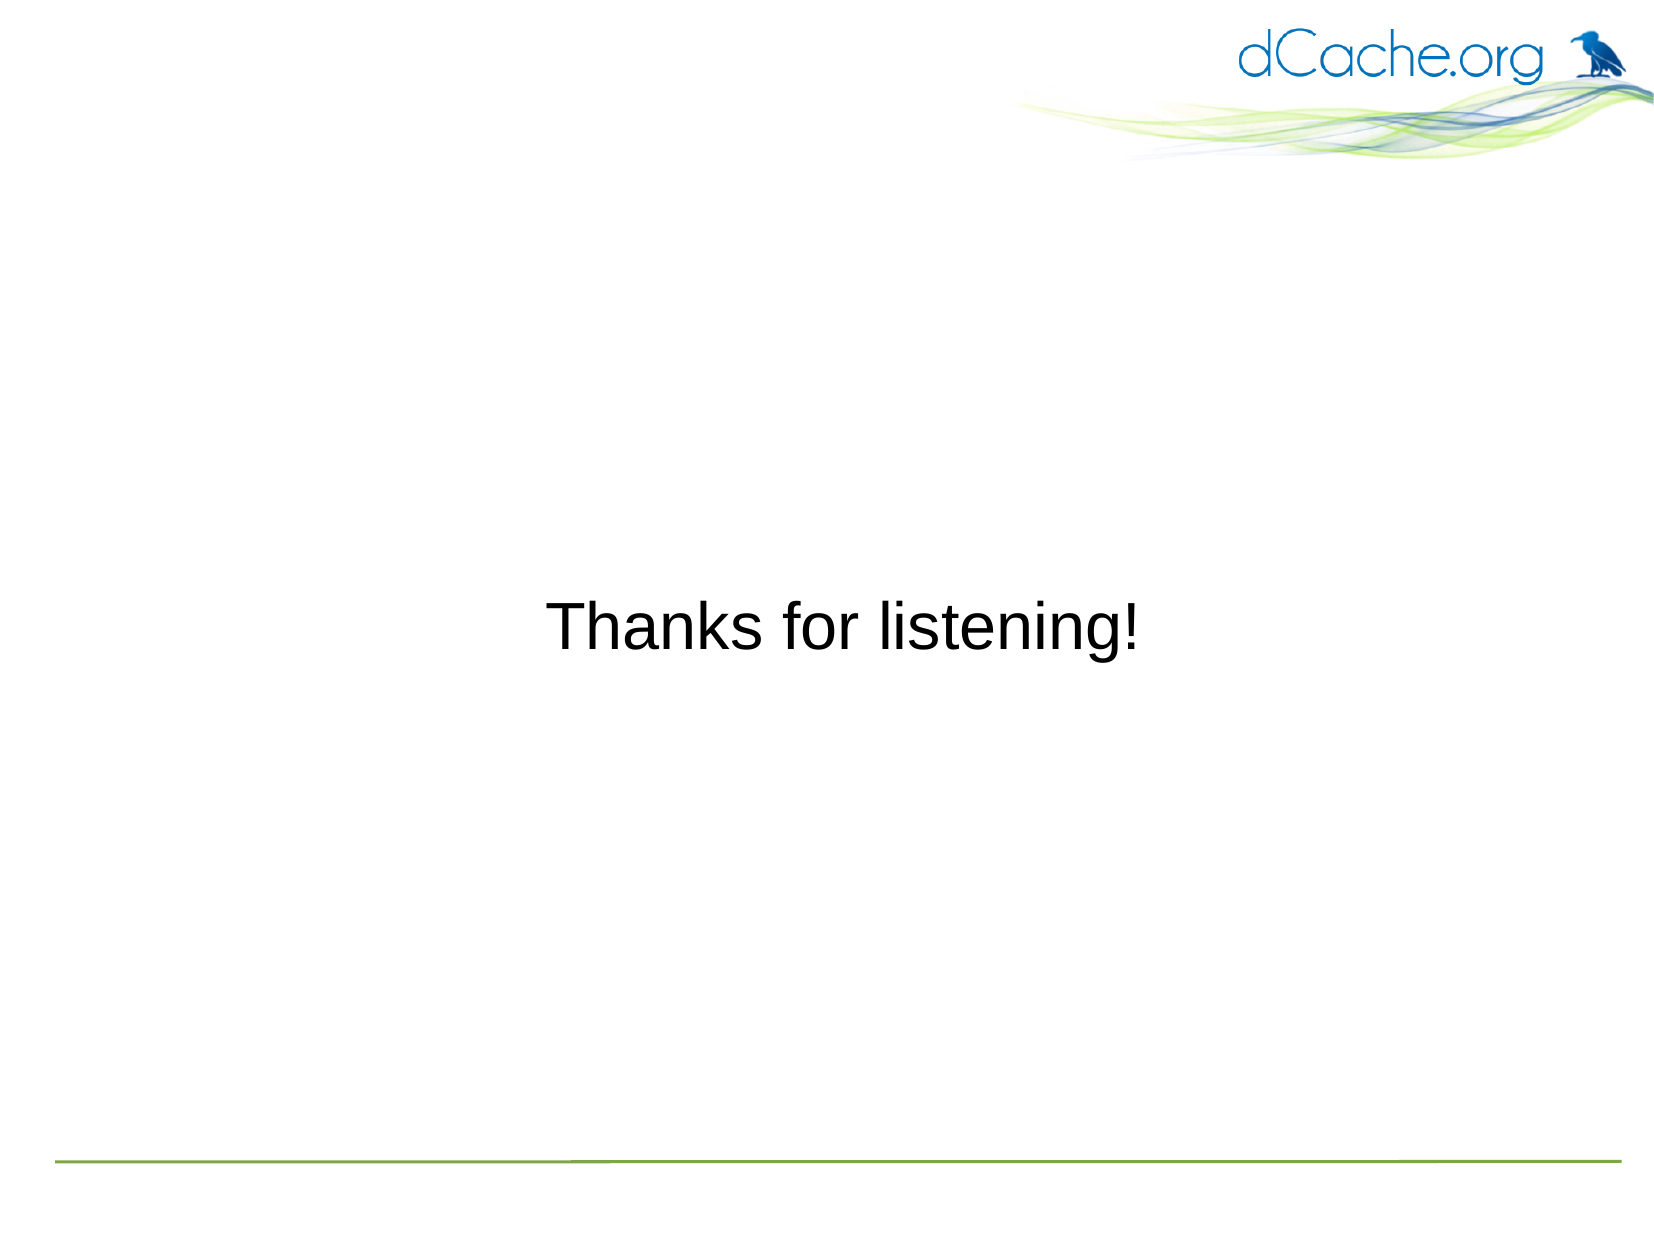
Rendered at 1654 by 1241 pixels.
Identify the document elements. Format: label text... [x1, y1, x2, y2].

picture [956, 16, 1654, 169]
subtitle Thanks for listening! [82, 418, 1605, 835]
